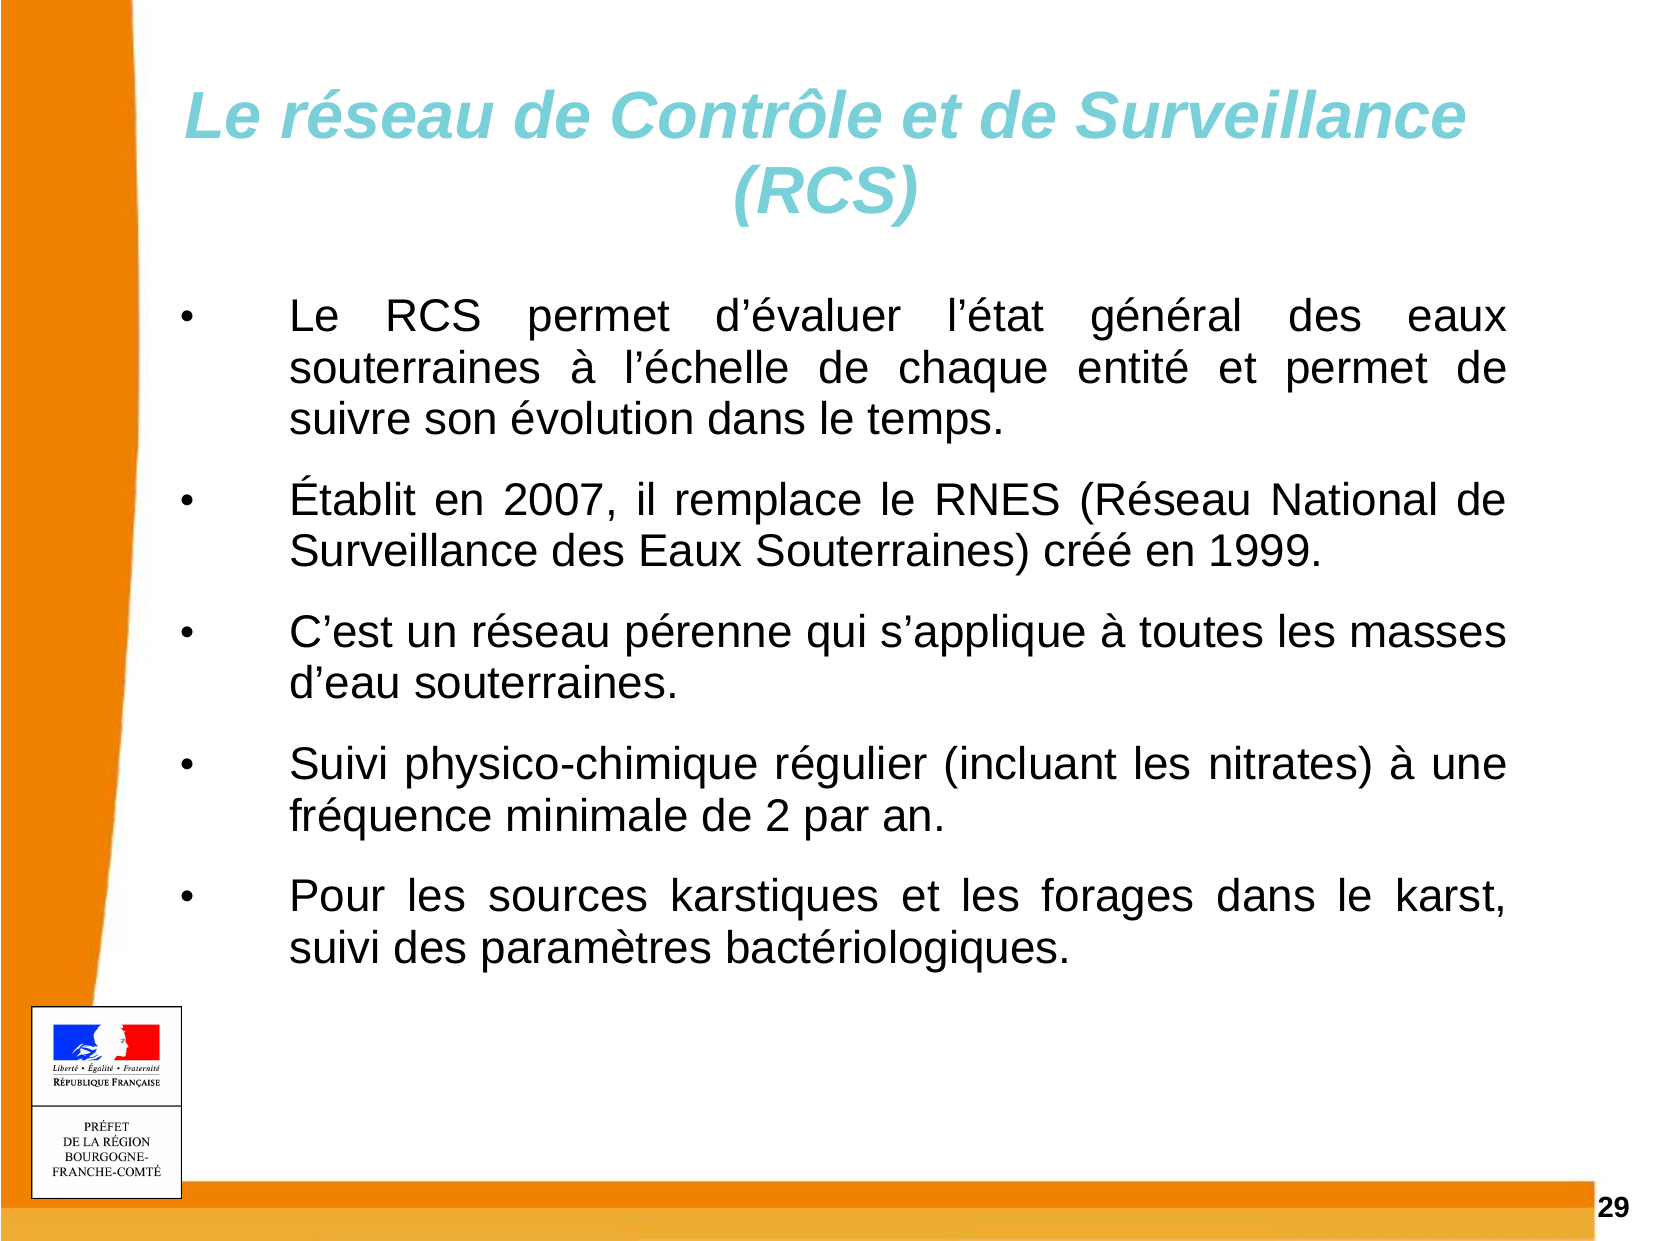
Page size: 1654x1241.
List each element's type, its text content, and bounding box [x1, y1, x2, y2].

title Le réseau de Contrôle et de Surveillance (RCS) [82, 49, 1571, 257]
picture [1, 0, 1654, 1241]
list • Le RCS permet d’évaluer l’état général des eaux souterraines à l’échelle de chaque entité et permet de suivre son évolution dans le temps. • Établit en 2007, il remplace le RNES (Réseau National de Surveillance des Eaux Souterraines) créé en 1999. • C’est un réseau pérenne qui s’applique à toutes les masses d’eau souterraines. • Suivi physico-chimique régulier (incluant les nitrates) à une fréquence minimale de 2 par an. • Pour les sources karstiques et les forages dans le karst, suivi des paramètres bactériologiques. [179, 290, 1509, 1146]
